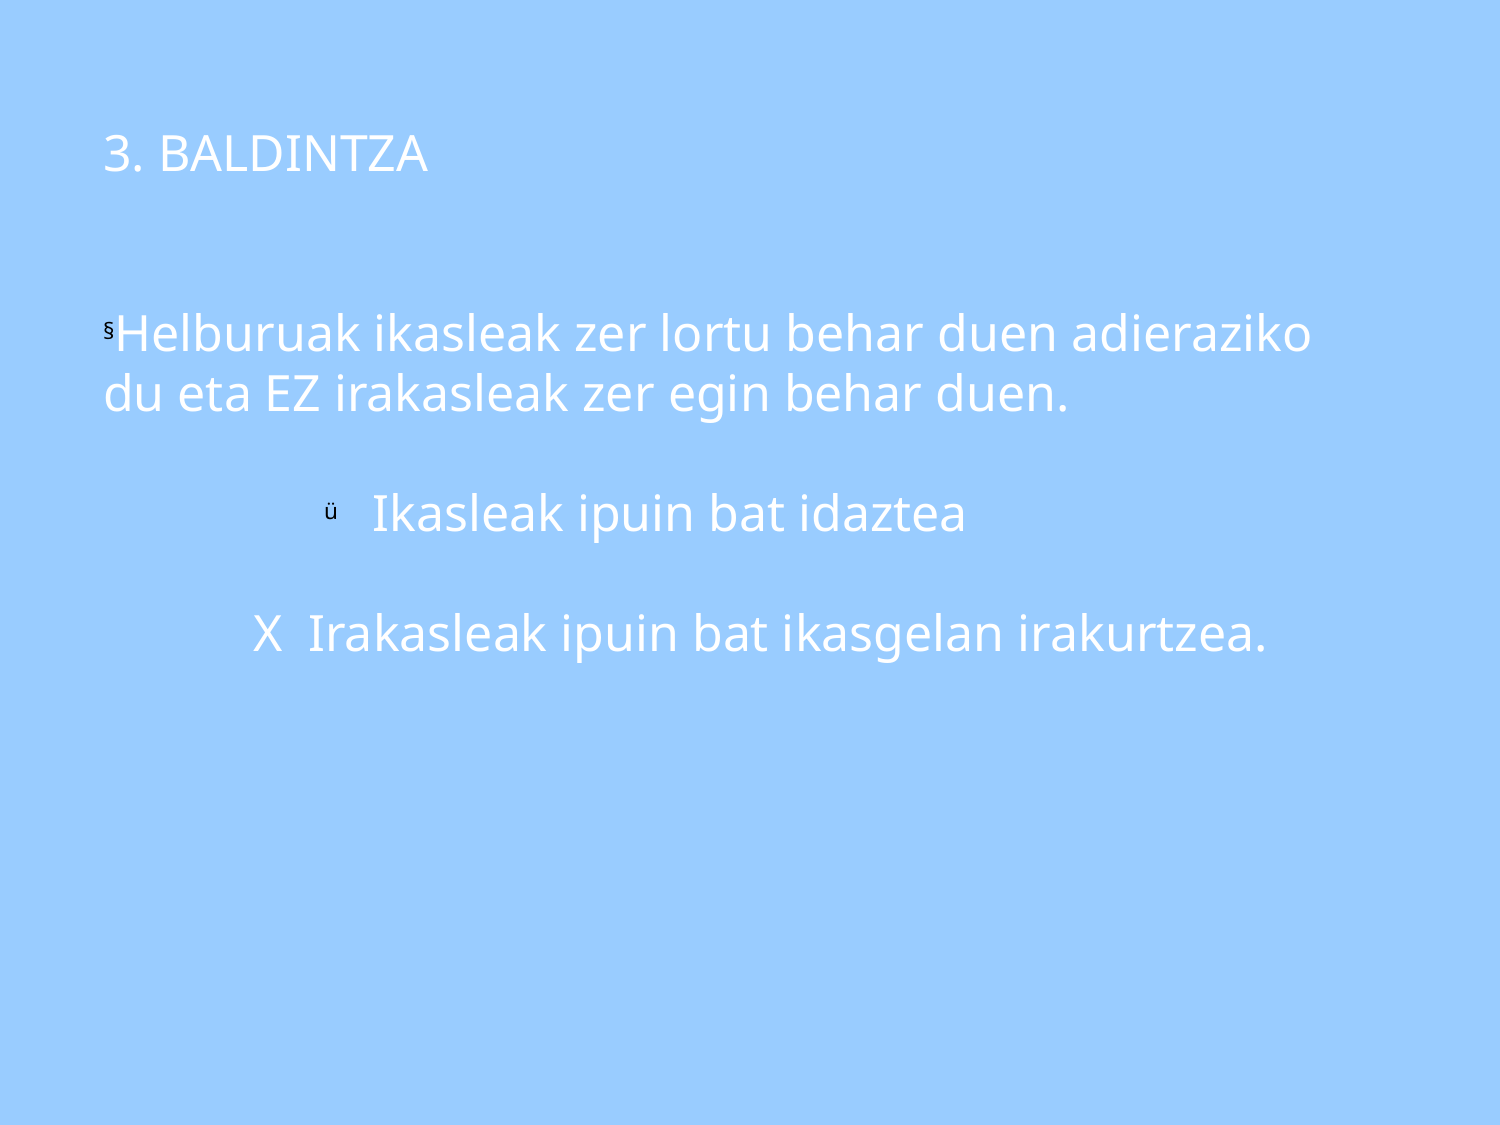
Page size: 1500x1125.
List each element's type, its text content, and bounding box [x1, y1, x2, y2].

text_box 3. BALDINTZA Helburuak ikasleak zer lortu behar duen adieraziko du eta EZ irakasleak zer egin behar duen. Ikasleak ipuin bat idaztea X Irakasleak ipuin bat ikasgelan irakurtzea. [88, 113, 1365, 829]
